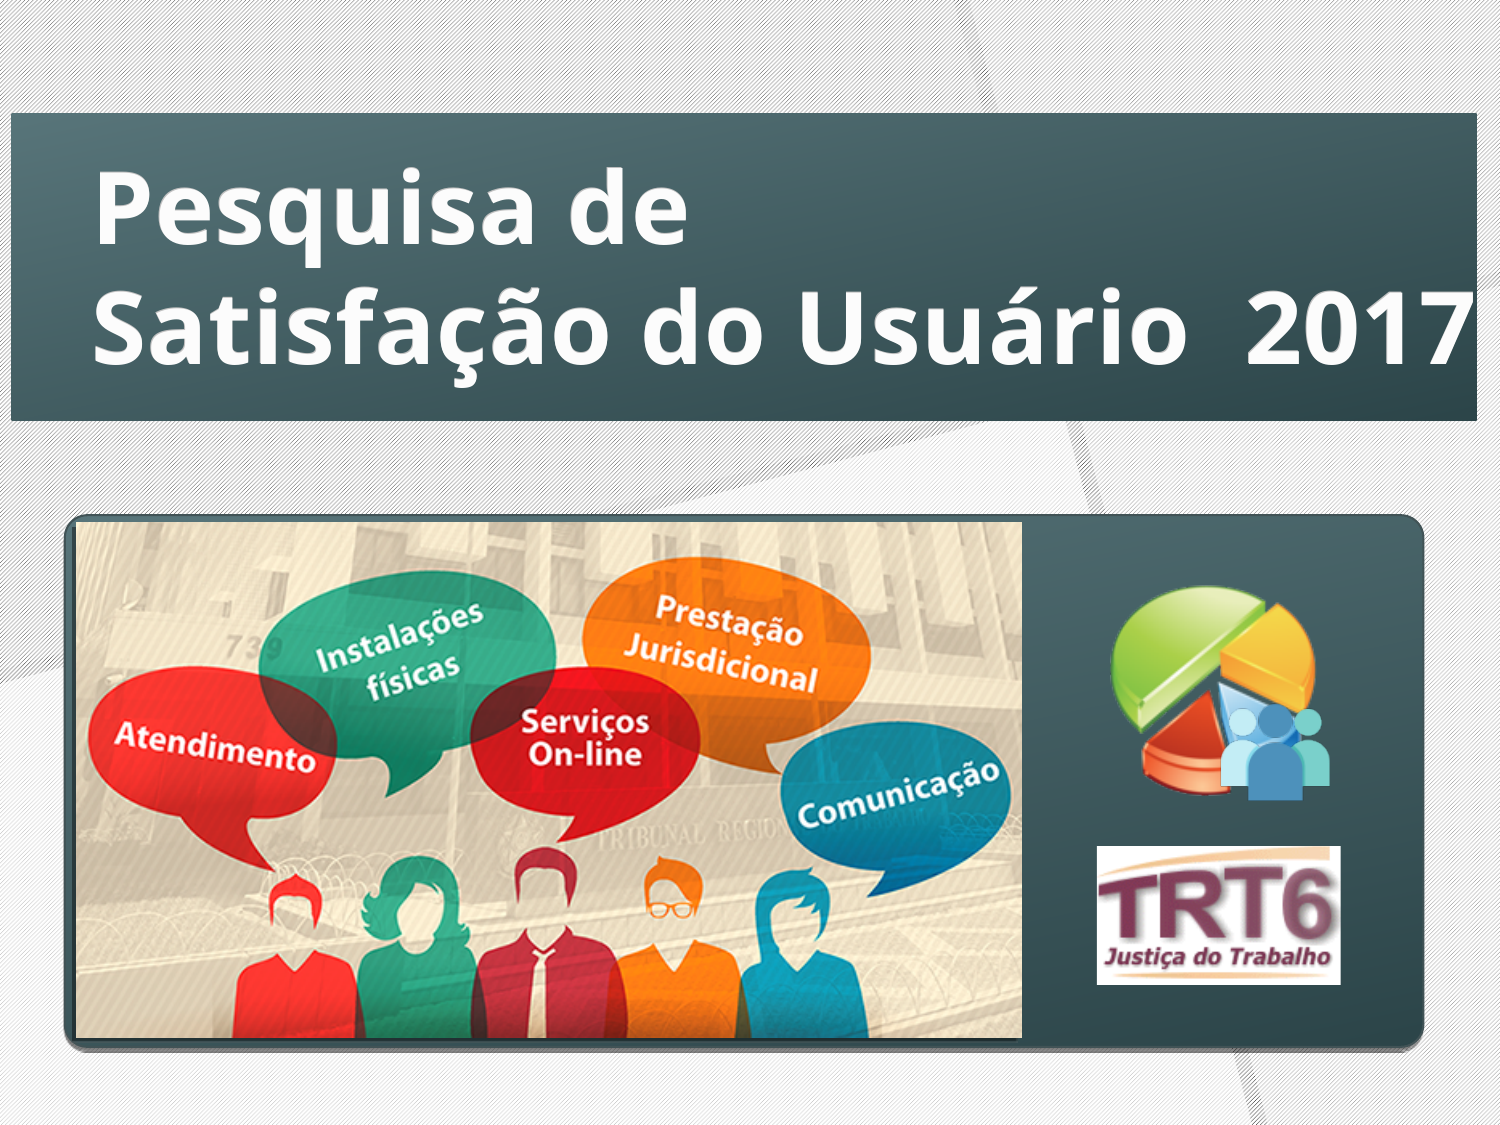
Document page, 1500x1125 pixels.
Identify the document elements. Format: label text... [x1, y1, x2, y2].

picture [1104, 579, 1353, 830]
text_box [64, 515, 1424, 1047]
picture [76, 522, 1022, 1038]
picture [1096, 846, 1341, 985]
text_box Pesquisa de Satisfação do Usuário 2017 [77, 137, 1500, 392]
text_box [12, 114, 1476, 421]
